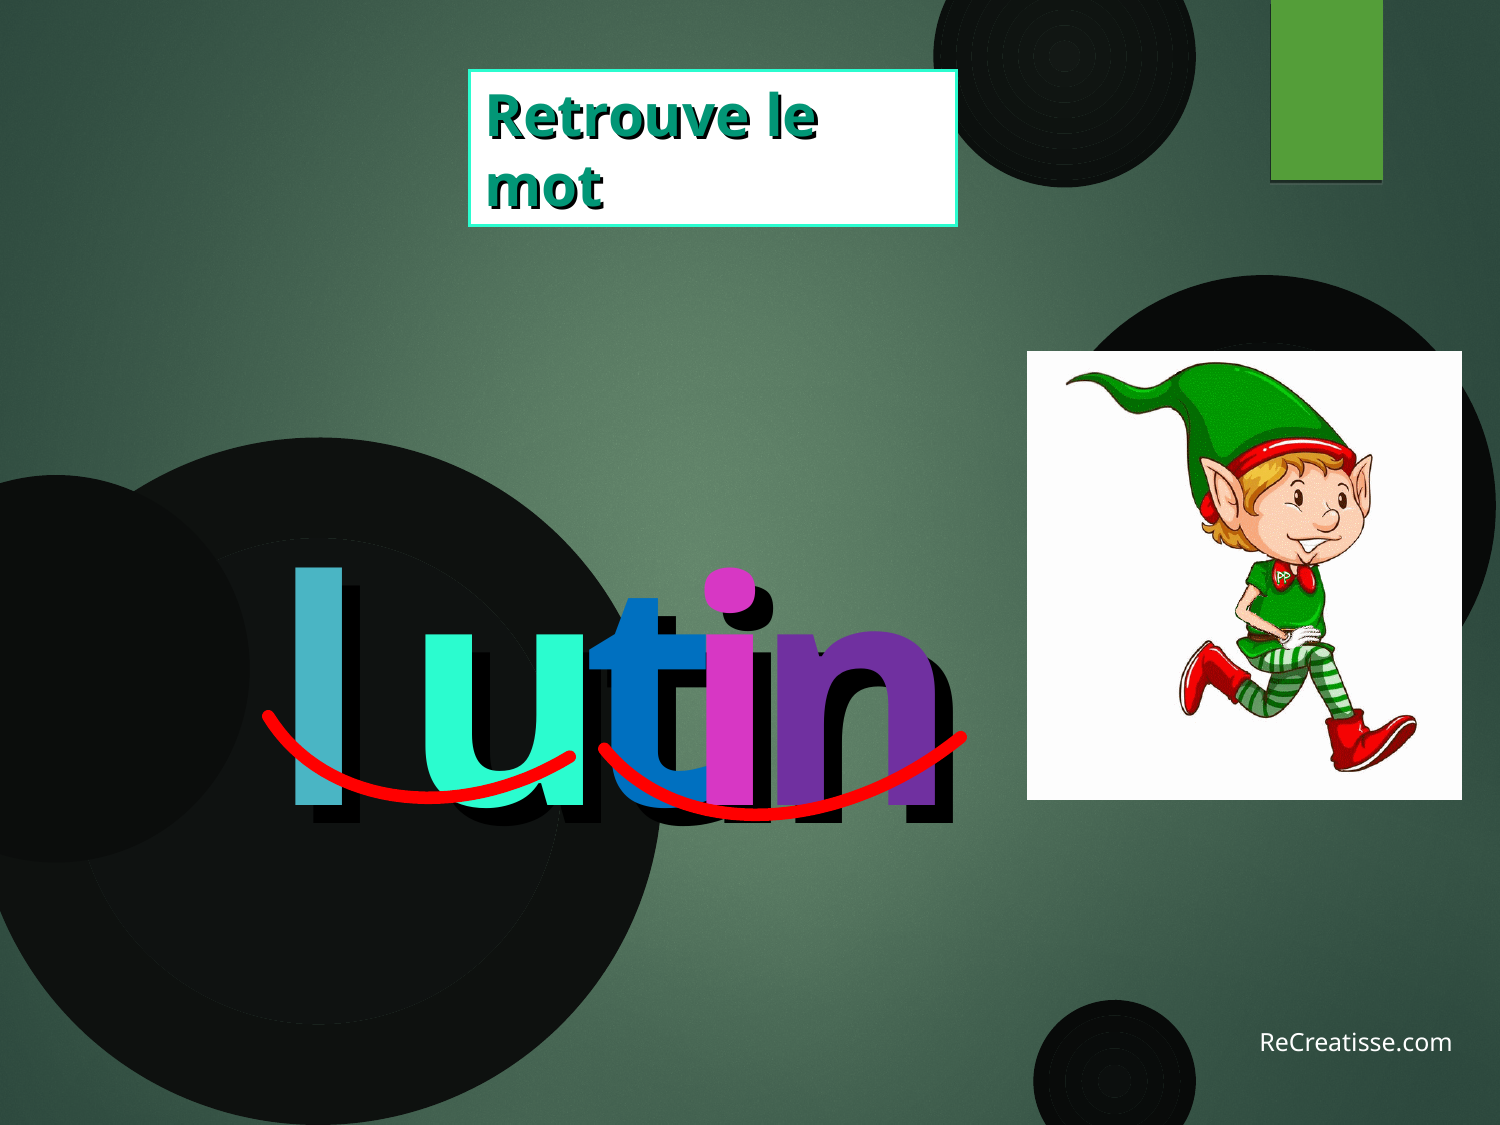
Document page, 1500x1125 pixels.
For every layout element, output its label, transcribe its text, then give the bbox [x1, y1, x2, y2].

picture [1027, 351, 1462, 800]
text_box u [388, 801, 567, 876]
text_box t [567, 486, 667, 876]
text_box u [388, 486, 567, 791]
text_box i [667, 804, 739, 876]
text_box n [842, 686, 888, 794]
text_box Retrouve le mot [469, 71, 956, 226]
text_box i [667, 486, 739, 802]
text_box ReCreatisse.com [1244, 1019, 1468, 1064]
text_box l [257, 486, 382, 876]
text_box n [739, 486, 974, 876]
